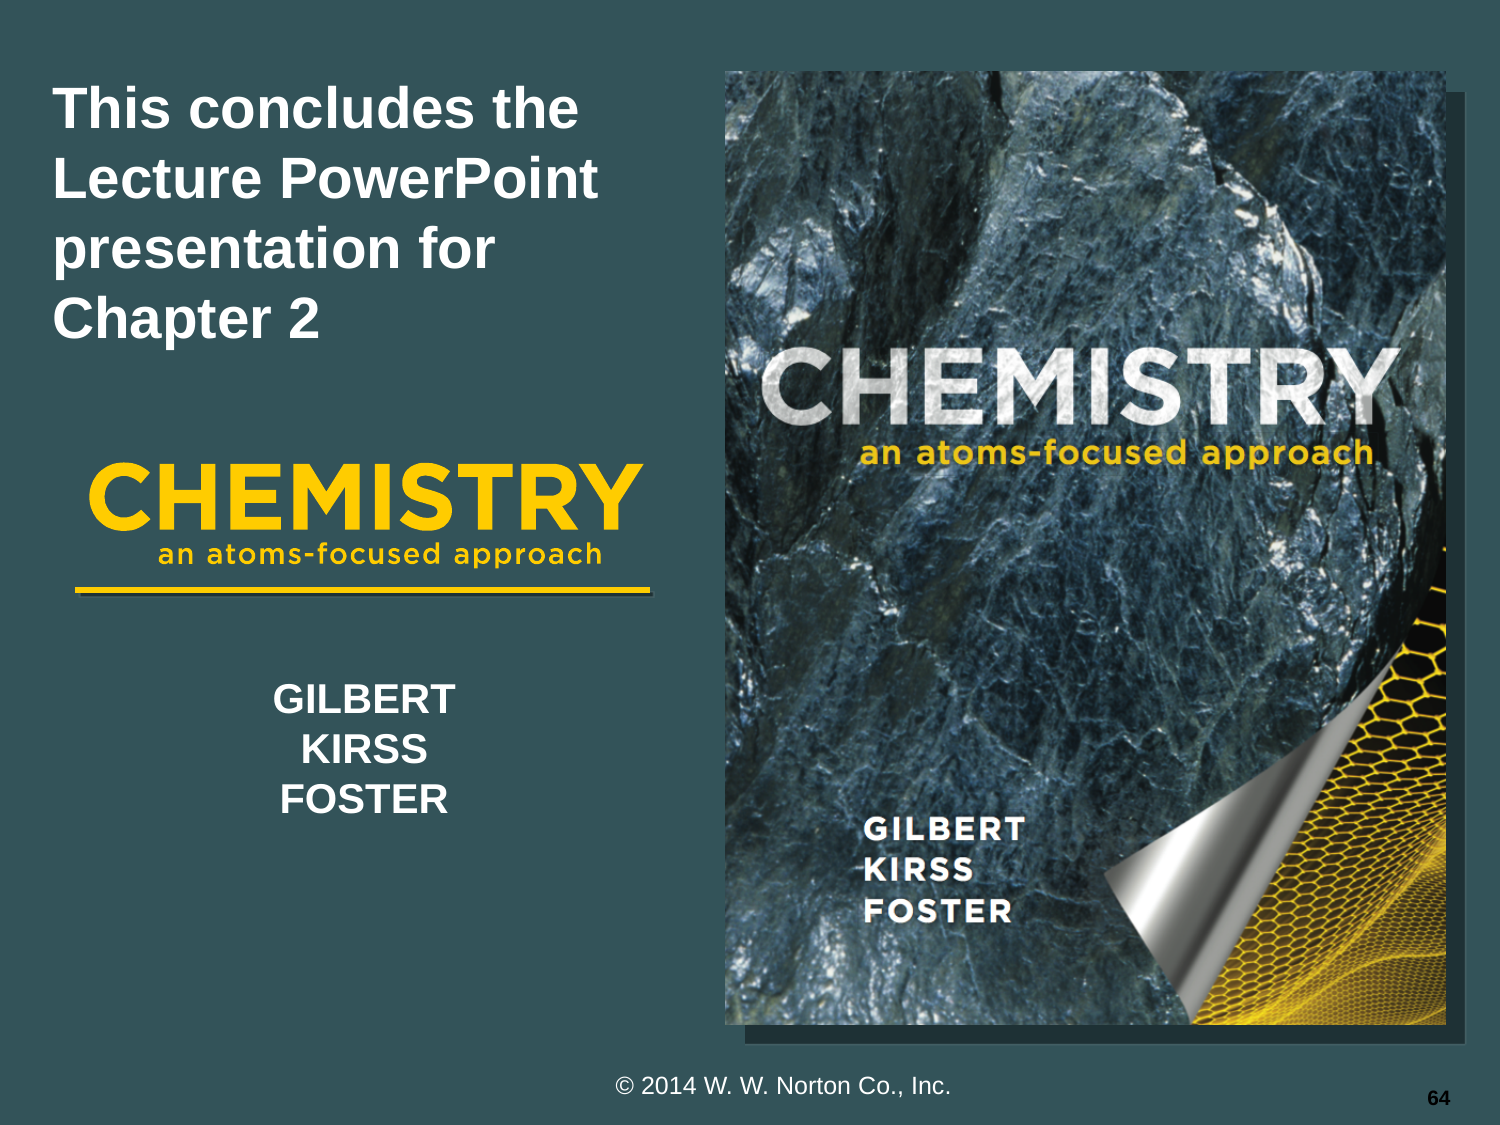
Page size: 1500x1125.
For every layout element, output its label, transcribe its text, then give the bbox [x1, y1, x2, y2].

title This concludes the Lecture PowerPoint presentation for Chapter 2 [37, 45, 688, 375]
picture [725, 71, 1446, 1025]
slide_number <number> [1412, 1081, 1469, 1113]
